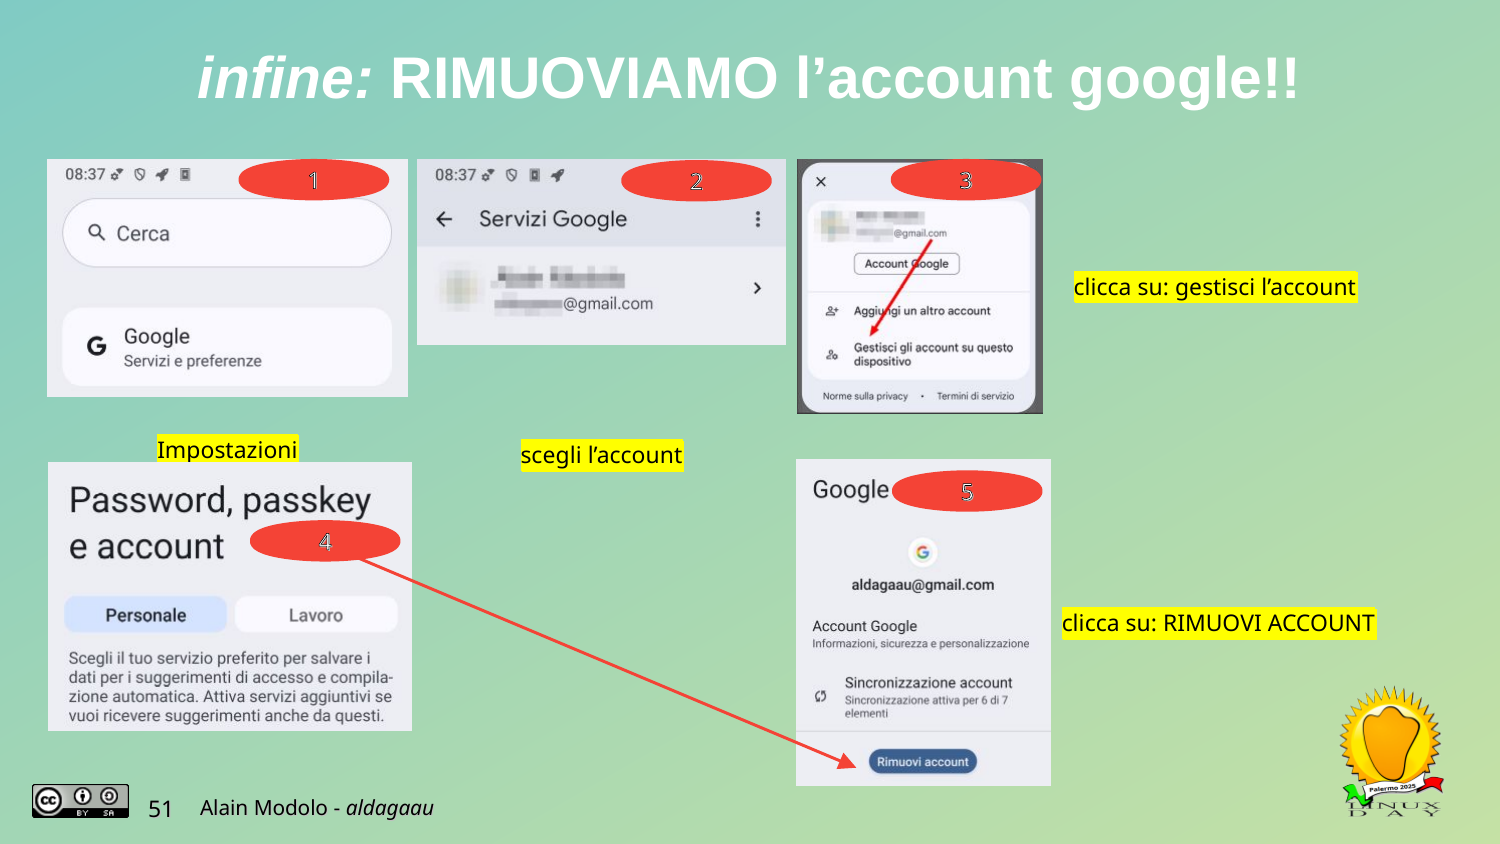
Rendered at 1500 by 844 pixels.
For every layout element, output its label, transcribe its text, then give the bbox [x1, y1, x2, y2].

picture [1233, 670, 1500, 844]
picture [797, 159, 1043, 414]
picture [417, 159, 786, 345]
text_box 2 [626, 165, 767, 196]
title infine: RIMUOVIAMO l’account google!! [159, 0, 1341, 159]
text_box 4 [255, 526, 395, 556]
picture [48, 462, 412, 731]
picture [32, 784, 129, 818]
text_box 5 [897, 476, 1037, 506]
picture [47, 159, 408, 397]
text_box 1 [244, 164, 384, 195]
picture [796, 459, 1051, 786]
text_box 3 [896, 164, 1036, 195]
